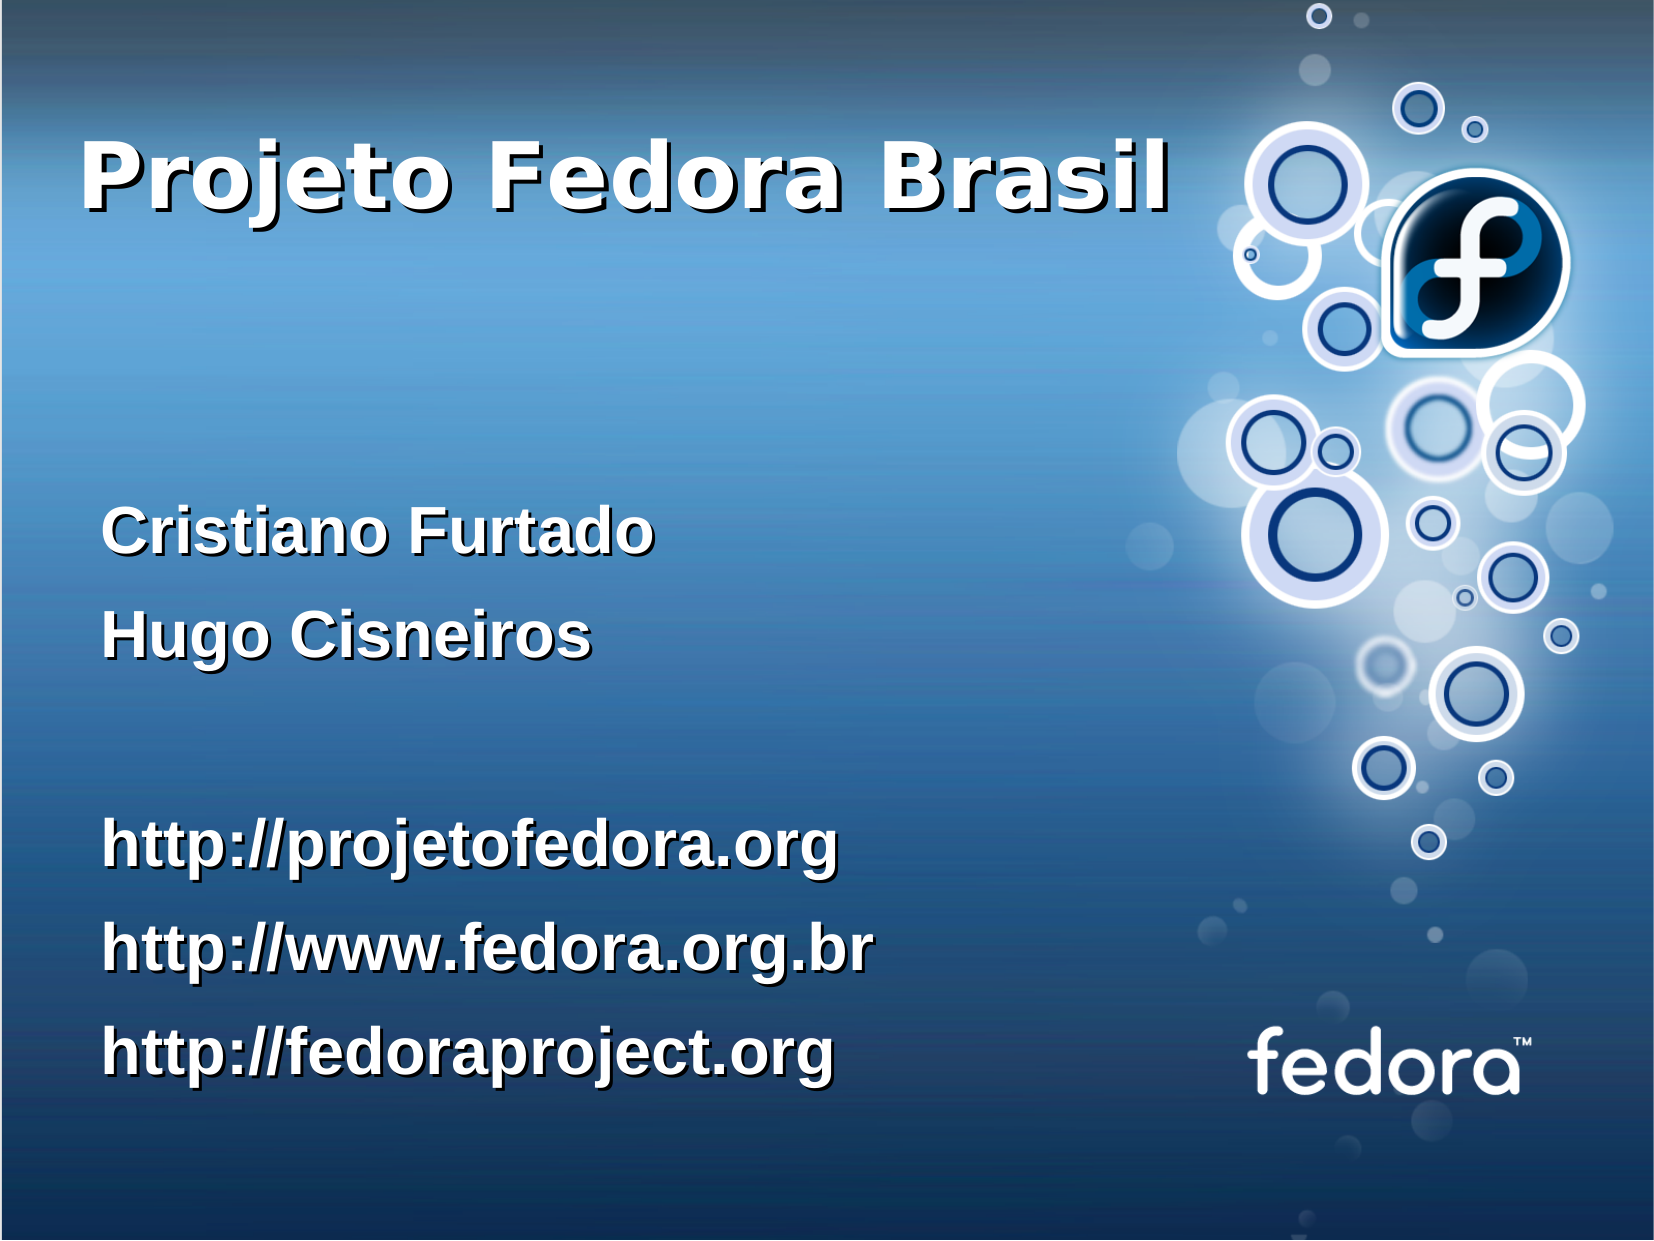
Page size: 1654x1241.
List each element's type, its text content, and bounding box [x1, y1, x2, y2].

picture [1, 0, 1654, 1240]
title Projeto Fedora Brasil [76, 73, 1565, 281]
list Cristiano Furtado Hugo Cisneiros http://projetofedora.org http://www.fedora.org.br http://fedoraproject.org [82, 284, 1388, 1103]
